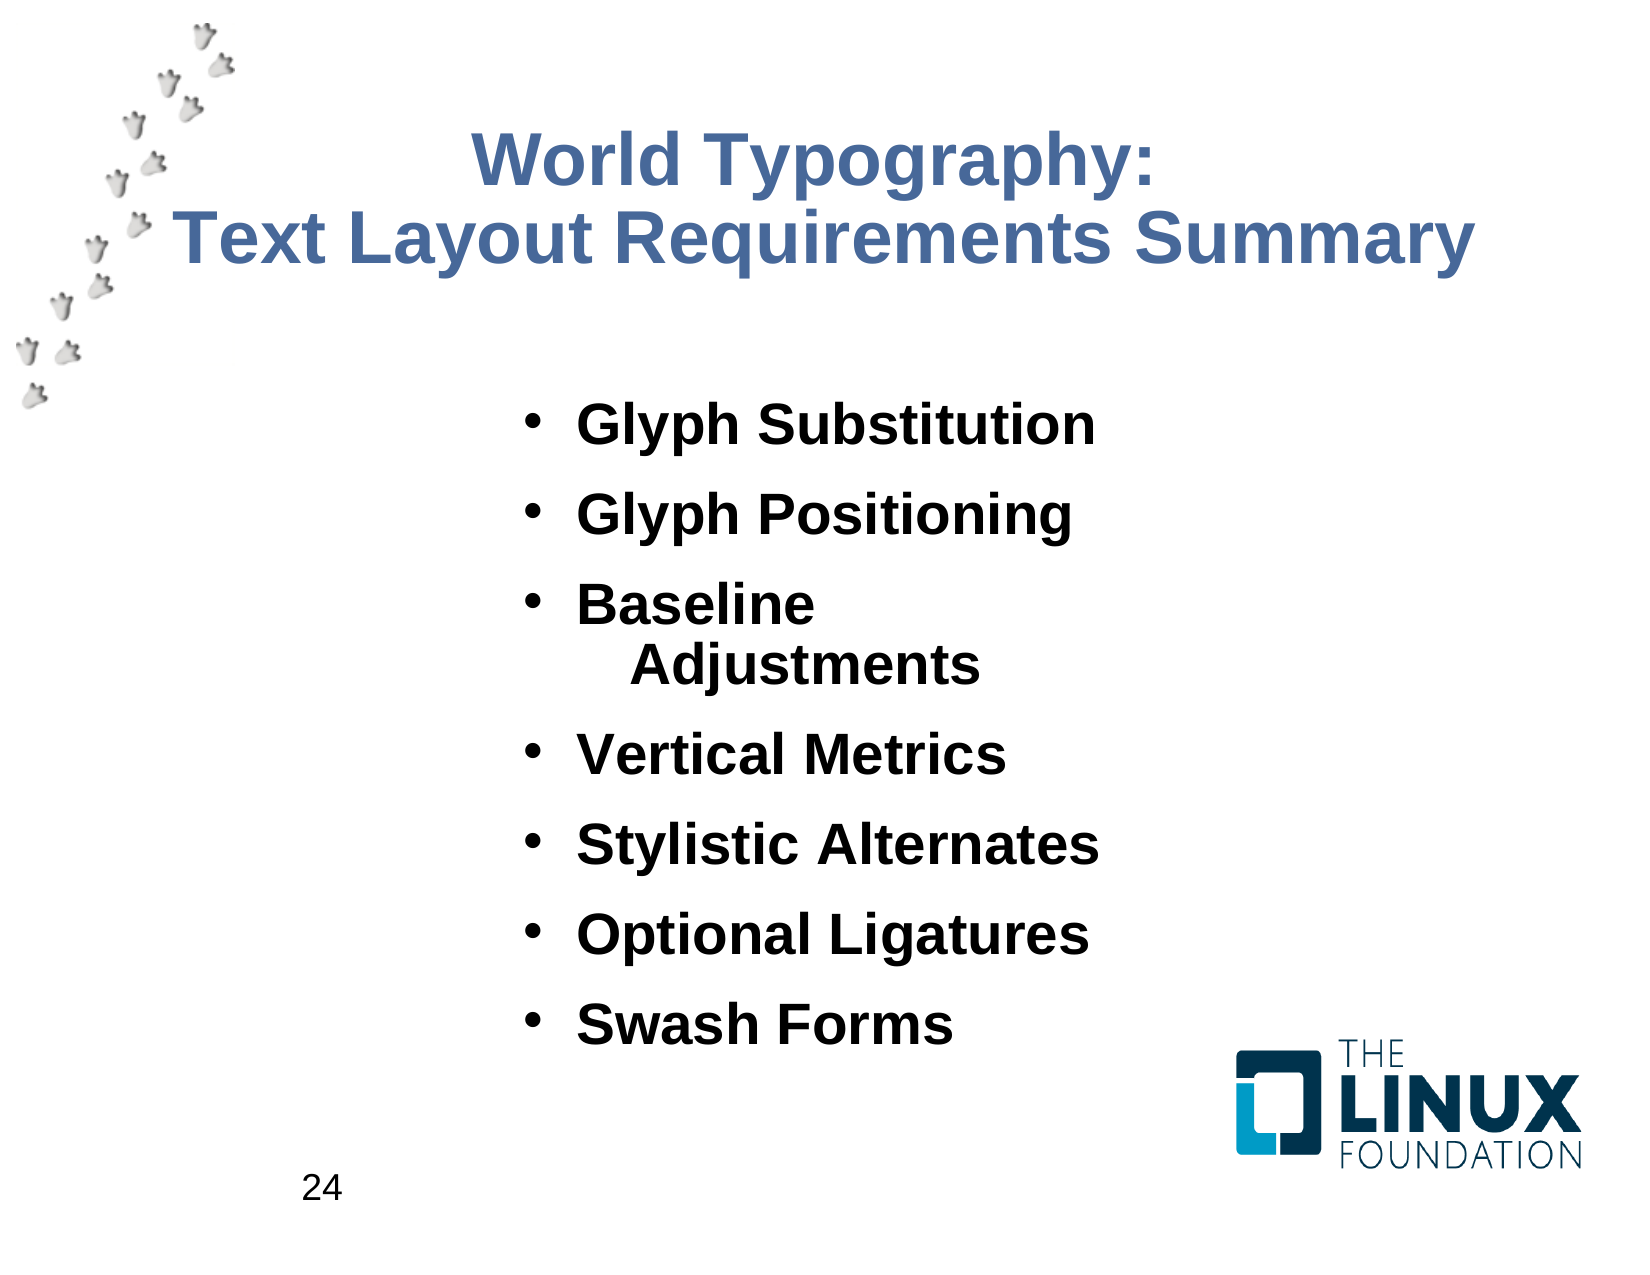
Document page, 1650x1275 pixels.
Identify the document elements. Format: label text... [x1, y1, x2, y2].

list Glyph Substitution Glyph Positioning Baseline Adjustments Vertical Metrics Stylistic Alternates Optional Ligatures Swash Forms [487, 396, 1158, 1088]
title World Typography: Text Layout Requirements Summary [135, 104, 1515, 299]
picture [1216, 1012, 1613, 1200]
picture [16, 23, 235, 430]
